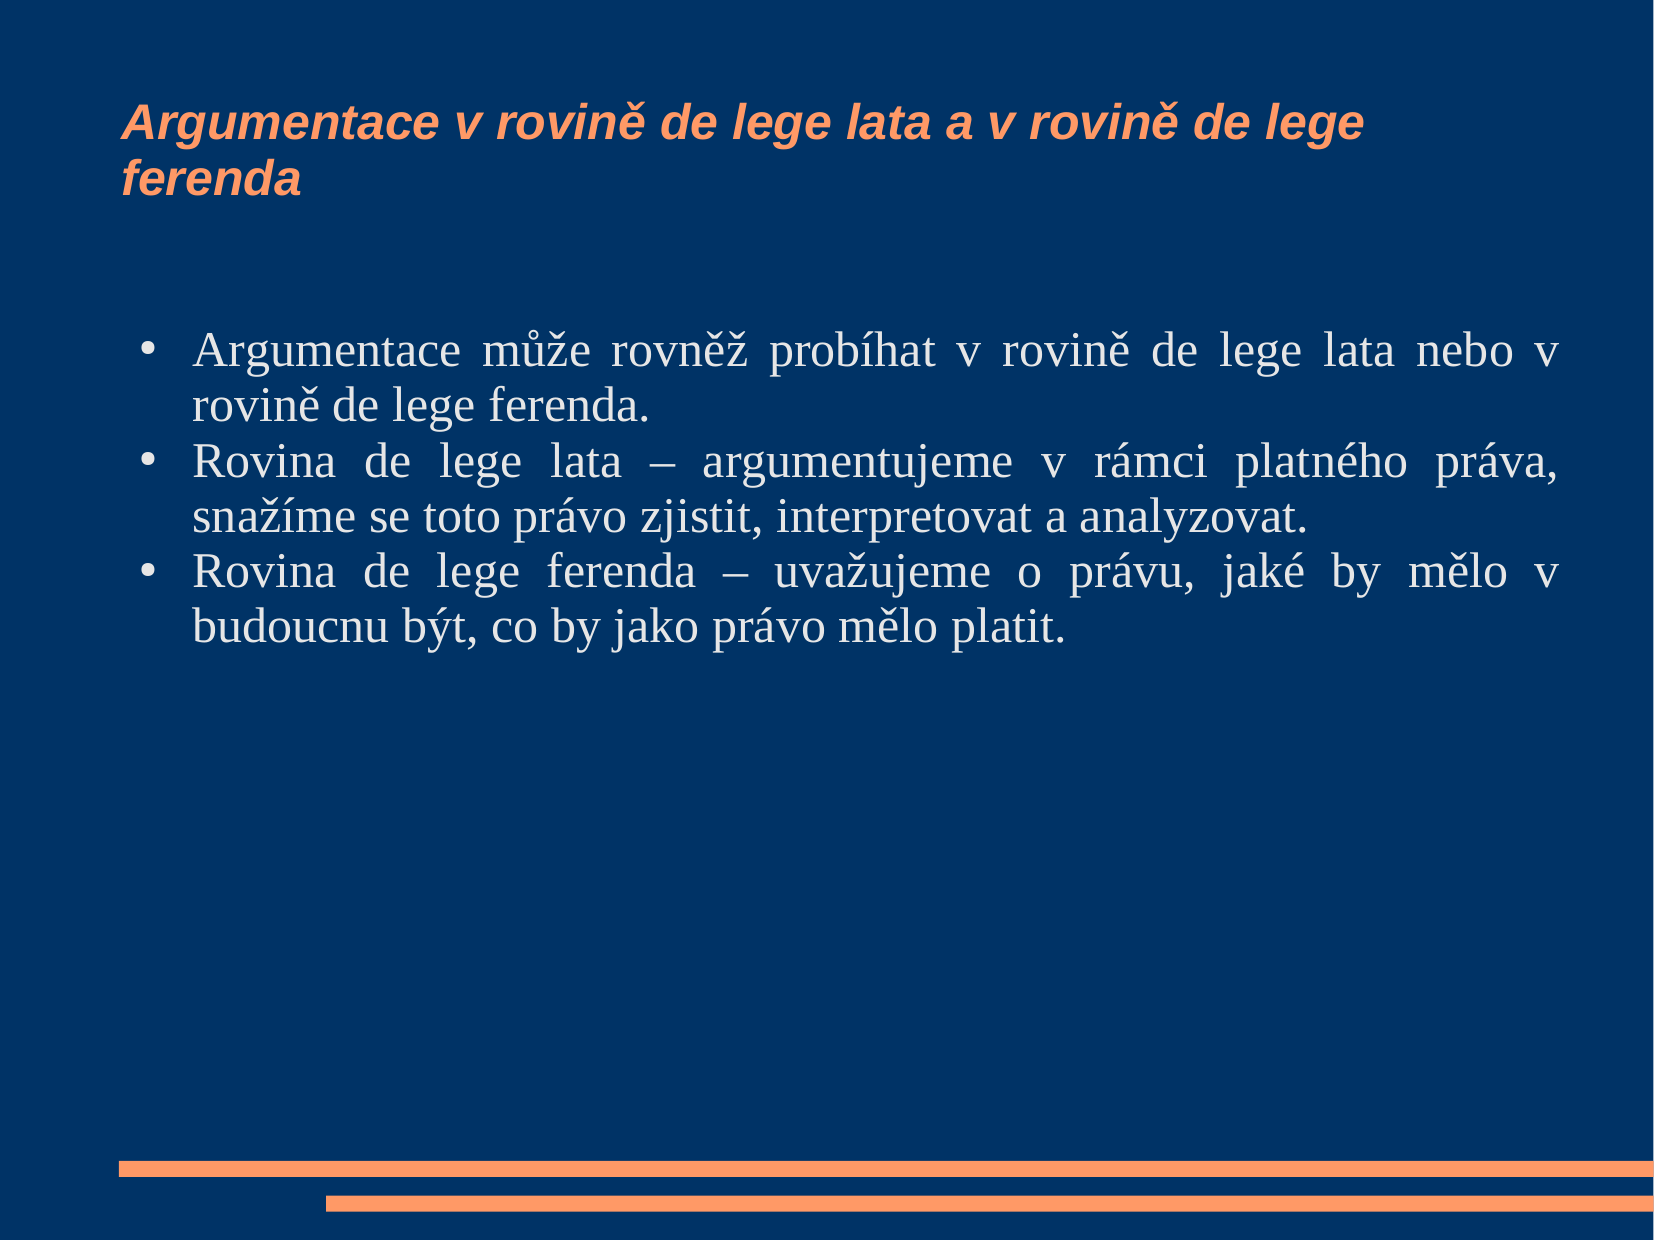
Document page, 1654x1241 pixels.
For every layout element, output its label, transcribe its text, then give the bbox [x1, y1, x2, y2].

title Argumentace v rovině de lege lata a v rovině de lege ferenda [121, 46, 1534, 254]
list Argumentace může rovněž probíhat v rovině de lege lata nebo v rovině de lege ferenda. Rovina de lege lata – argumentujeme v rámci platného práva, snažíme se toto právo zjistit, interpretovat a analyzovat. Rovina de lege ferenda – uvažujeme o právu, jaké by mělo v budoucnu být, co by jako právo mělo platit. [121, 322, 1561, 1132]
